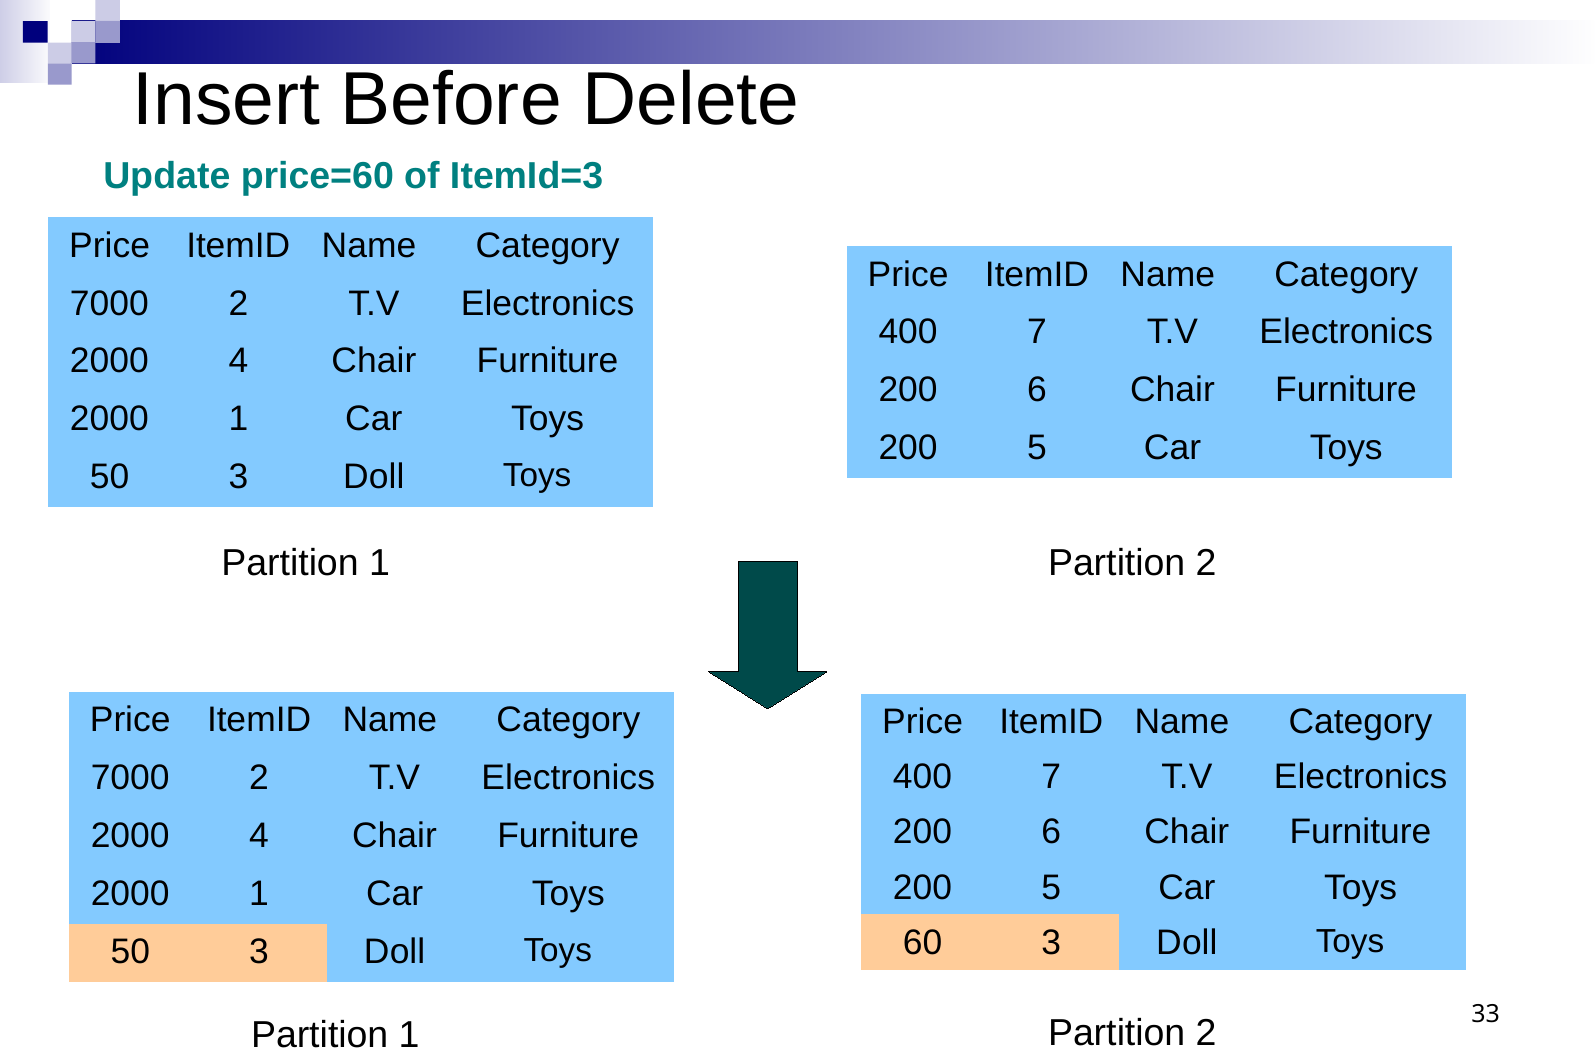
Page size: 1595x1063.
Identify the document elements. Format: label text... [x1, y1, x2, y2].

table_cell Electronics [1241, 304, 1452, 362]
table_header Price [847, 246, 969, 304]
table_header Price [861, 694, 984, 749]
table_cell Furniture [1255, 804, 1466, 859]
table_cell 60 [861, 914, 984, 970]
table_header Name [327, 692, 463, 750]
table_cell T.V [306, 275, 442, 333]
text_box Partition 2 [1033, 533, 1300, 591]
table_cell Doll [328, 924, 463, 982]
text_box Partition 2 [1033, 1003, 1300, 1061]
table_cell Chair [1119, 804, 1255, 859]
table_cell 5 [969, 420, 1105, 478]
table_cell Chair [327, 808, 463, 866]
table_header Category [1241, 246, 1452, 304]
table_header ItemID [192, 692, 327, 750]
table_cell 200 [847, 420, 969, 478]
table_cell 2000 [69, 866, 192, 924]
table_cell Toys [1241, 420, 1452, 478]
table_cell 50 [69, 924, 192, 982]
text_box Partition 1 [206, 533, 473, 591]
table_cell 7 [984, 749, 1119, 804]
table_header Name [1119, 694, 1255, 749]
table_cell 400 [847, 304, 969, 362]
table_cell 2000 [48, 333, 171, 391]
table_cell 4 [192, 808, 327, 866]
table_header Price [48, 217, 171, 275]
table_cell 7000 [48, 275, 171, 333]
table_cell 4 [171, 333, 306, 391]
table_cell 3 [984, 914, 1119, 970]
table_cell 2000 [48, 391, 171, 449]
table_header ItemID [984, 694, 1119, 749]
table_cell Doll [1119, 914, 1255, 970]
table_cell 3 [192, 924, 327, 982]
table_cell Electronics [442, 275, 653, 333]
table_cell 2000 [69, 808, 192, 866]
table_header Name [1105, 246, 1241, 304]
table_cell 6 [984, 804, 1119, 859]
table_cell Chair [1105, 362, 1241, 420]
table_cell Toys [1255, 859, 1466, 914]
table_header Price [69, 692, 192, 750]
table_cell 5 [984, 859, 1119, 914]
table_cell 200 [847, 362, 969, 420]
table_cell 7 [969, 304, 1105, 362]
table_cell 2 [192, 750, 327, 808]
table_cell Toys [1255, 914, 1466, 970]
table_header ItemID [171, 217, 306, 275]
table_cell 400 [861, 749, 984, 804]
table_cell 200 [861, 859, 984, 914]
table_cell 1 [171, 391, 306, 449]
table_cell Furniture [1241, 362, 1452, 420]
table_cell 3 [171, 449, 306, 507]
table_cell T.V [1105, 304, 1241, 362]
text_box Update price=60 of ItemId=3 [88, 147, 916, 205]
table_cell 6 [969, 362, 1105, 420]
text_box Partition 1 [236, 1006, 502, 1063]
table_cell 7000 [69, 750, 192, 808]
table_cell 50 [48, 449, 171, 507]
table_cell Car [1105, 420, 1241, 478]
table_cell Car [327, 866, 463, 924]
table_cell Car [1119, 859, 1255, 914]
table_header Category [463, 692, 674, 750]
table_cell Doll [306, 449, 442, 507]
table_cell Electronics [463, 750, 674, 808]
table_cell Toys [442, 391, 653, 449]
table_cell 1 [192, 866, 327, 924]
table_cell Electronics [1255, 749, 1466, 804]
table_header Name [306, 217, 442, 275]
table_cell Car [306, 391, 442, 449]
table_cell 200 [861, 804, 984, 859]
table_header ItemID [969, 246, 1105, 304]
table_cell Furniture [442, 333, 653, 391]
text_box [708, 561, 827, 709]
title Insert Before Delete [118, 21, 1485, 167]
table_cell 2 [171, 275, 306, 333]
table_header Category [1255, 694, 1466, 749]
table_cell Toys [463, 924, 674, 982]
table_cell Furniture [463, 808, 674, 866]
table_cell Toys [442, 449, 653, 507]
table_cell Chair [306, 333, 442, 391]
table_cell T.V [1119, 749, 1255, 804]
table_cell Toys [463, 866, 674, 924]
table_cell T.V [327, 750, 463, 808]
table_header Category [442, 217, 653, 275]
